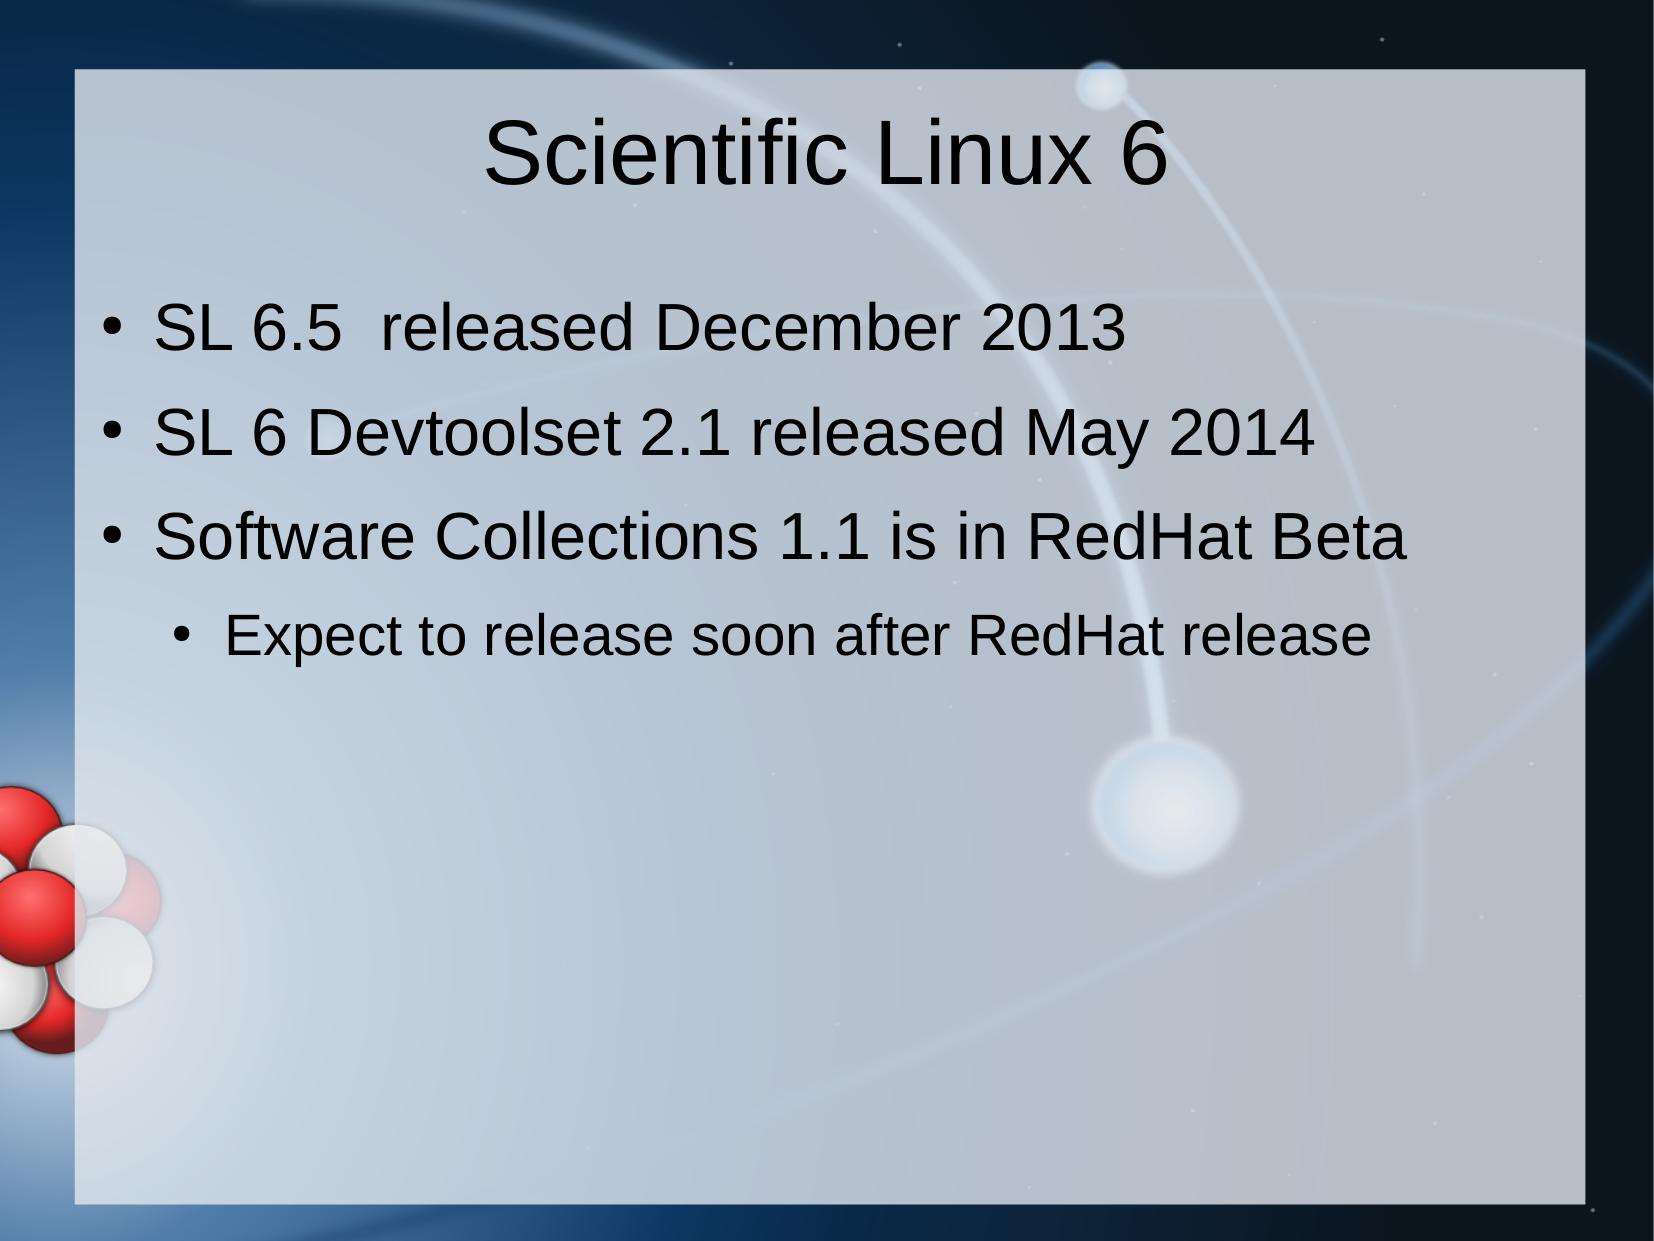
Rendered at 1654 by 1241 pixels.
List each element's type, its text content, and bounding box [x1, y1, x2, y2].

picture [0, 0, 1654, 1241]
list SL 6.5 released December 2013 SL 6 Devtoolset 2.1 released May 2014 Software Collections 1.1 is in RedHat Beta Expect to release soon after RedHat release [82, 290, 1571, 1109]
title Scientific Linux 6 [82, 49, 1571, 257]
